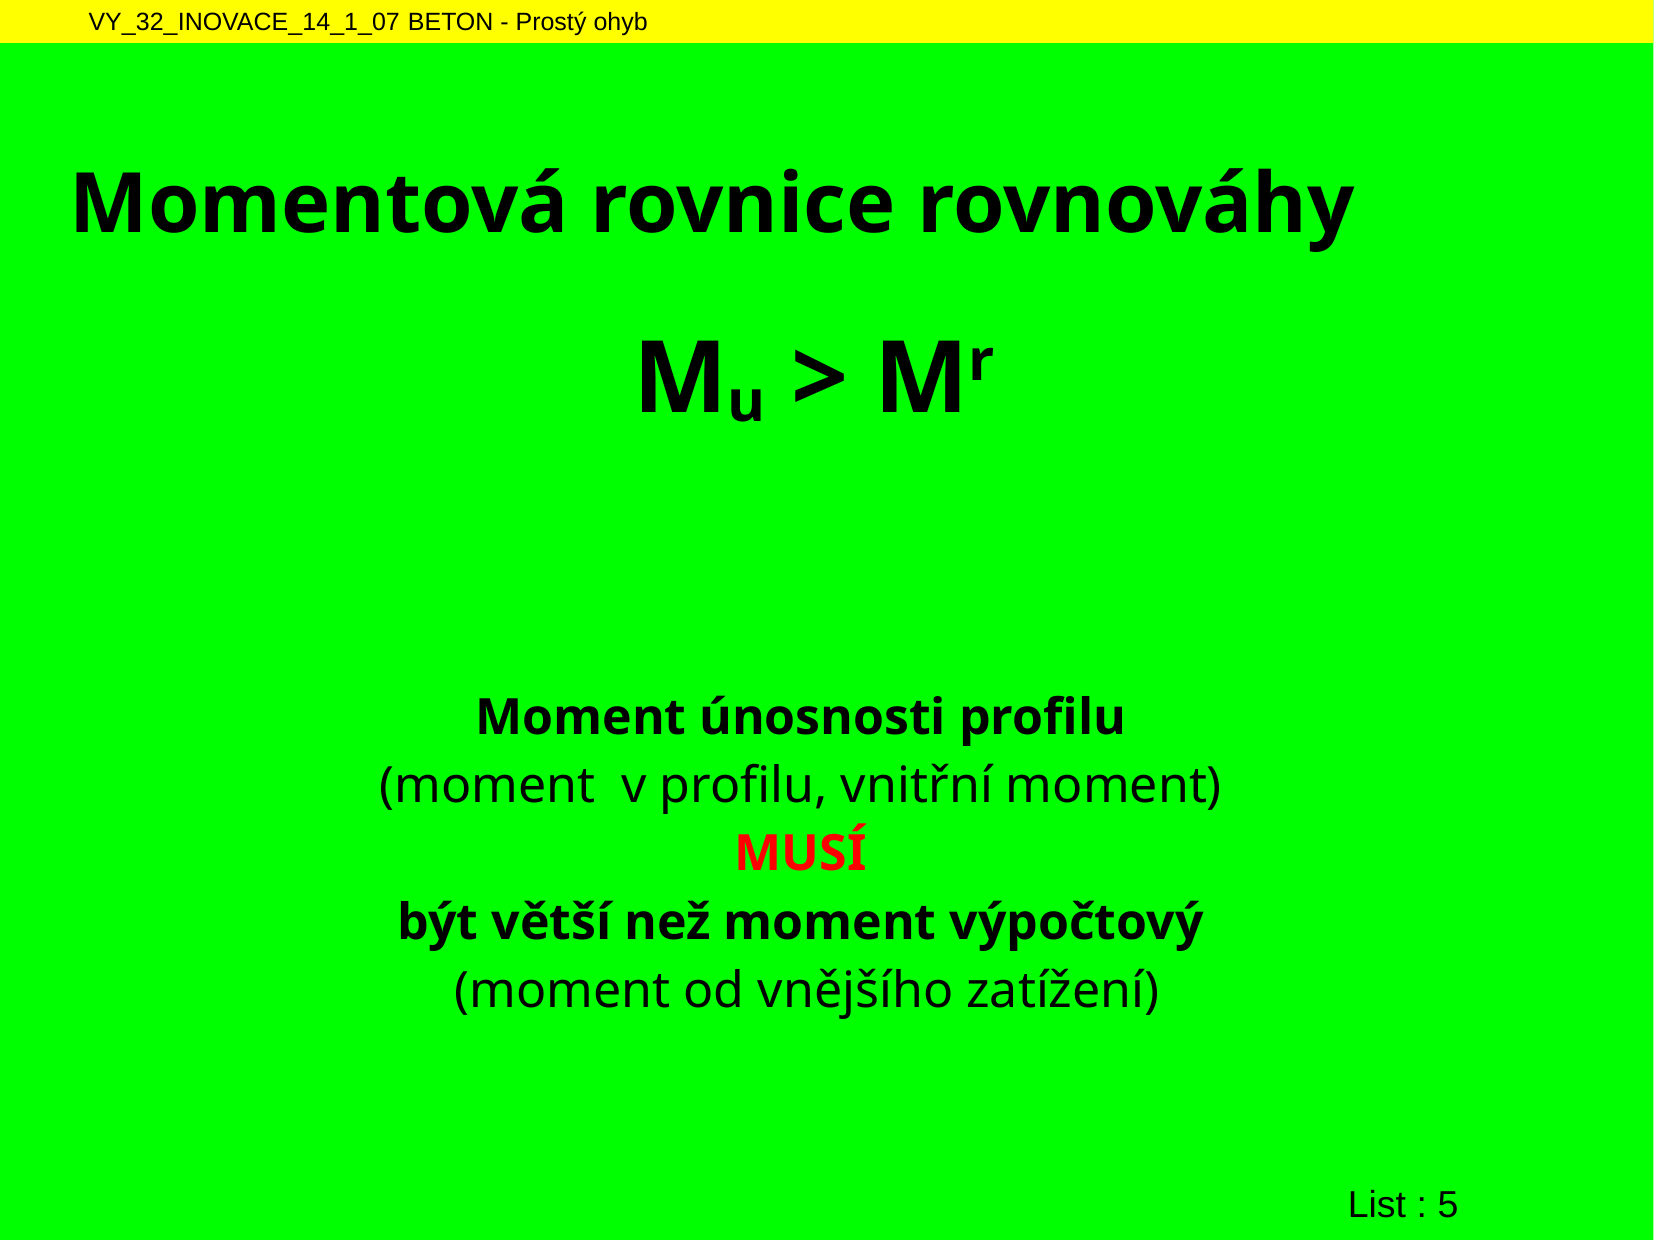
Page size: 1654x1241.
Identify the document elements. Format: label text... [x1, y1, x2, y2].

text_box Moment únosnosti profilu (moment v profilu, vnitřní moment) MUSÍ být větší než moment výpočtový (moment od vnějšího zatížení) [59, 670, 1556, 1004]
text_box List : <číslo> [1357, 1176, 1599, 1241]
text_box Momentová rovnice rovnováhy [52, 133, 1560, 251]
text_box VY_32_INOVACE_14_1_07 BETON - Prostý ohyb [0, 0, 1654, 43]
text_box Mu > Mr [491, 295, 1137, 468]
